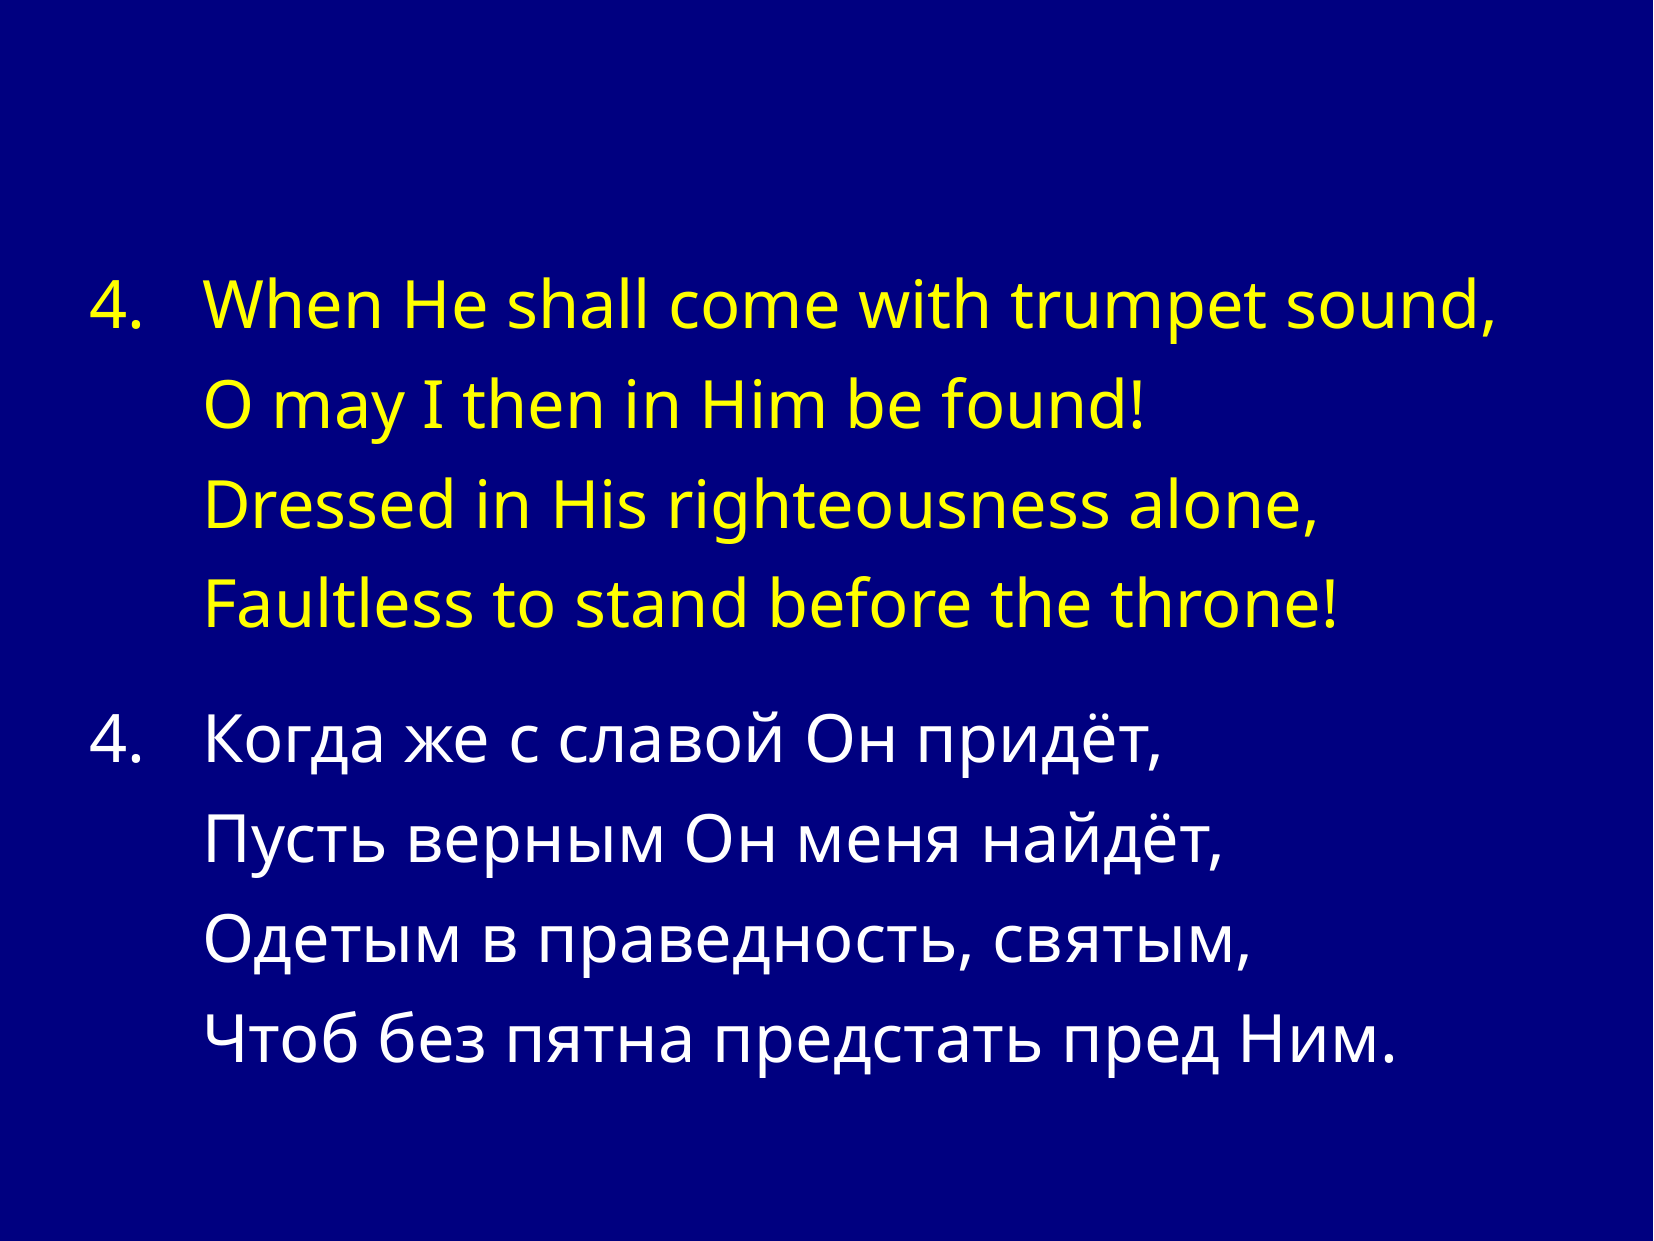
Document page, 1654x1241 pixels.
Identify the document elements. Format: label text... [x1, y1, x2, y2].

text_box 4. Когда же с славой Он придёт, Пусть верным Он меня найдёт, Одетым в праведность, святым, Чтоб без пятна предстать пред Ним. [75, 675, 1576, 1163]
text_box 4. When He shall come with trumpet sound, O may I then in Him be found! Dressed in His righteousness alone, Faultless to stand before the throne! [75, 150, 1653, 638]
